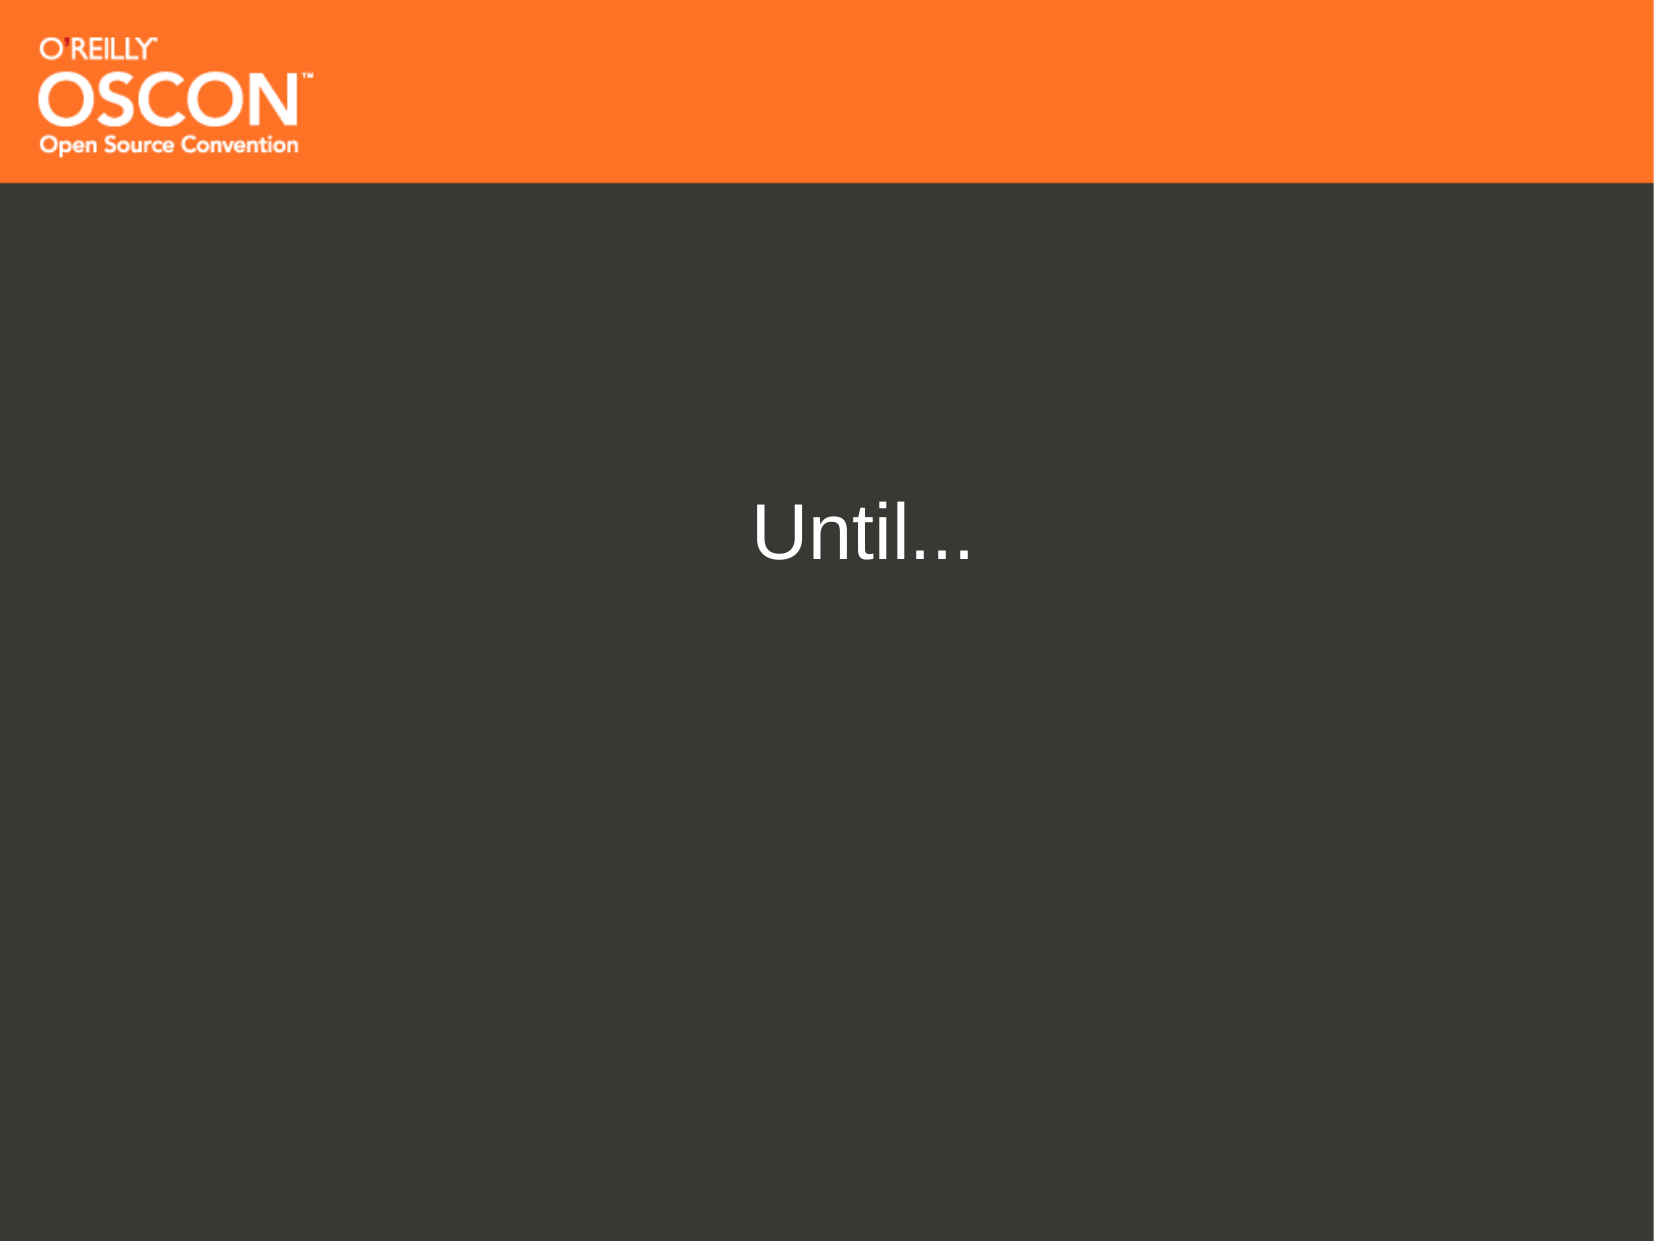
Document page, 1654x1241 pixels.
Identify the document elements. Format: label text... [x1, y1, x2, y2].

list Until... [37, 219, 1628, 1218]
picture [0, 0, 1654, 1241]
title [356, 31, 1624, 187]
